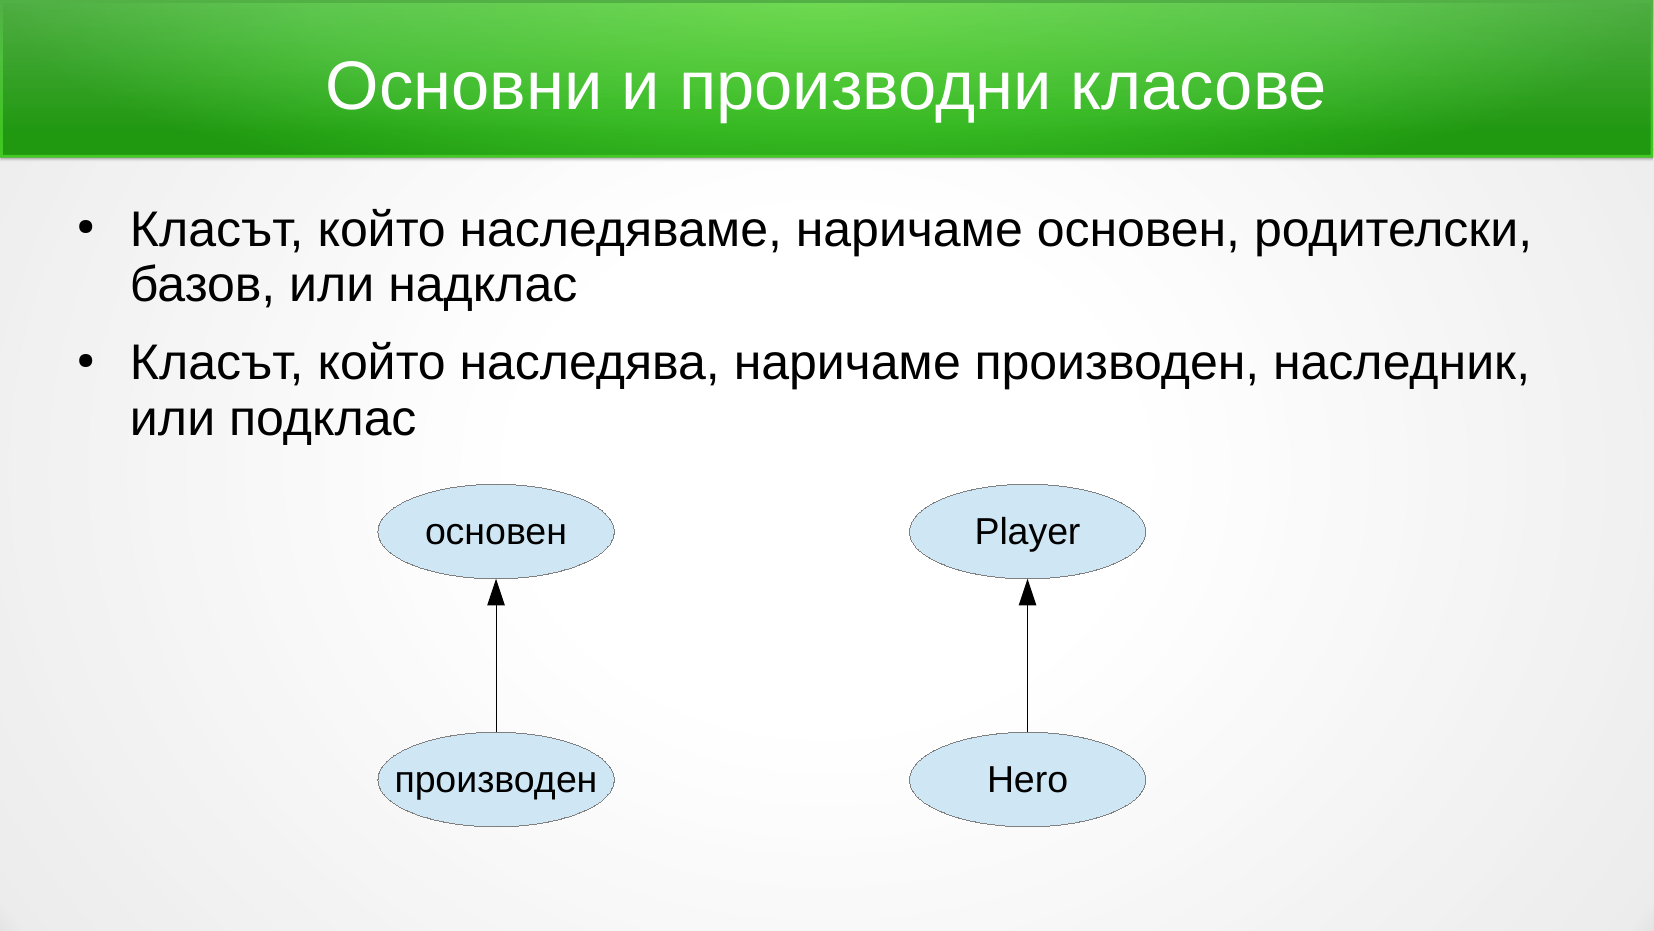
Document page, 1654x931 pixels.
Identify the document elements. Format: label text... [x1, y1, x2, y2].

text_box производен [377, 732, 615, 827]
text_box Hero [909, 732, 1146, 827]
list Класът, който наследяваме, наричаме основен, родителски, базов, или надклас Класът, който наследява, наричаме производен, наследник, или подклас [59, 200, 1607, 898]
text_box основен [377, 484, 615, 579]
text_box Player [909, 484, 1146, 579]
title Основни и производни класове [82, 37, 1571, 135]
